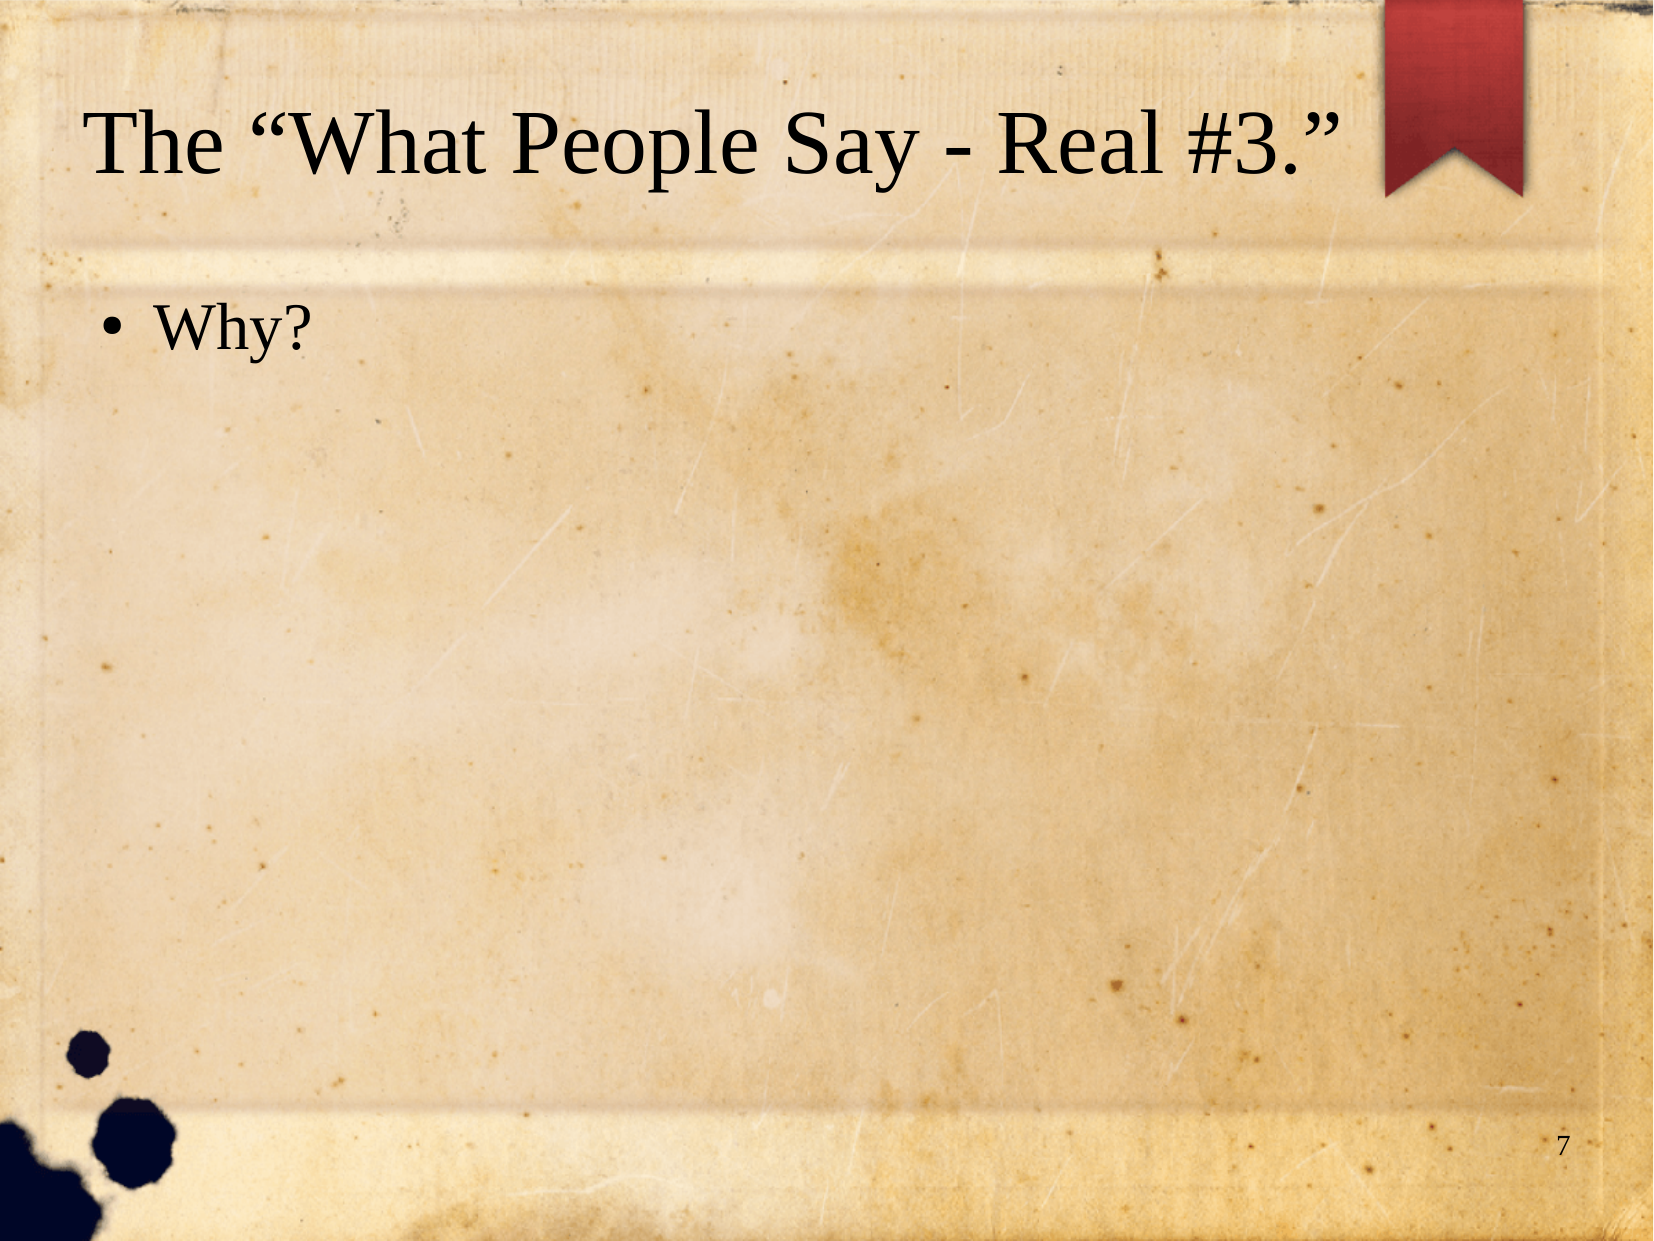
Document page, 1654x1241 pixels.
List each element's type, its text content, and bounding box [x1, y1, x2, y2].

title The “What People Say - Real #3.” [82, 49, 1347, 237]
picture [0, 0, 1654, 1241]
list Why? [82, 290, 1538, 1010]
